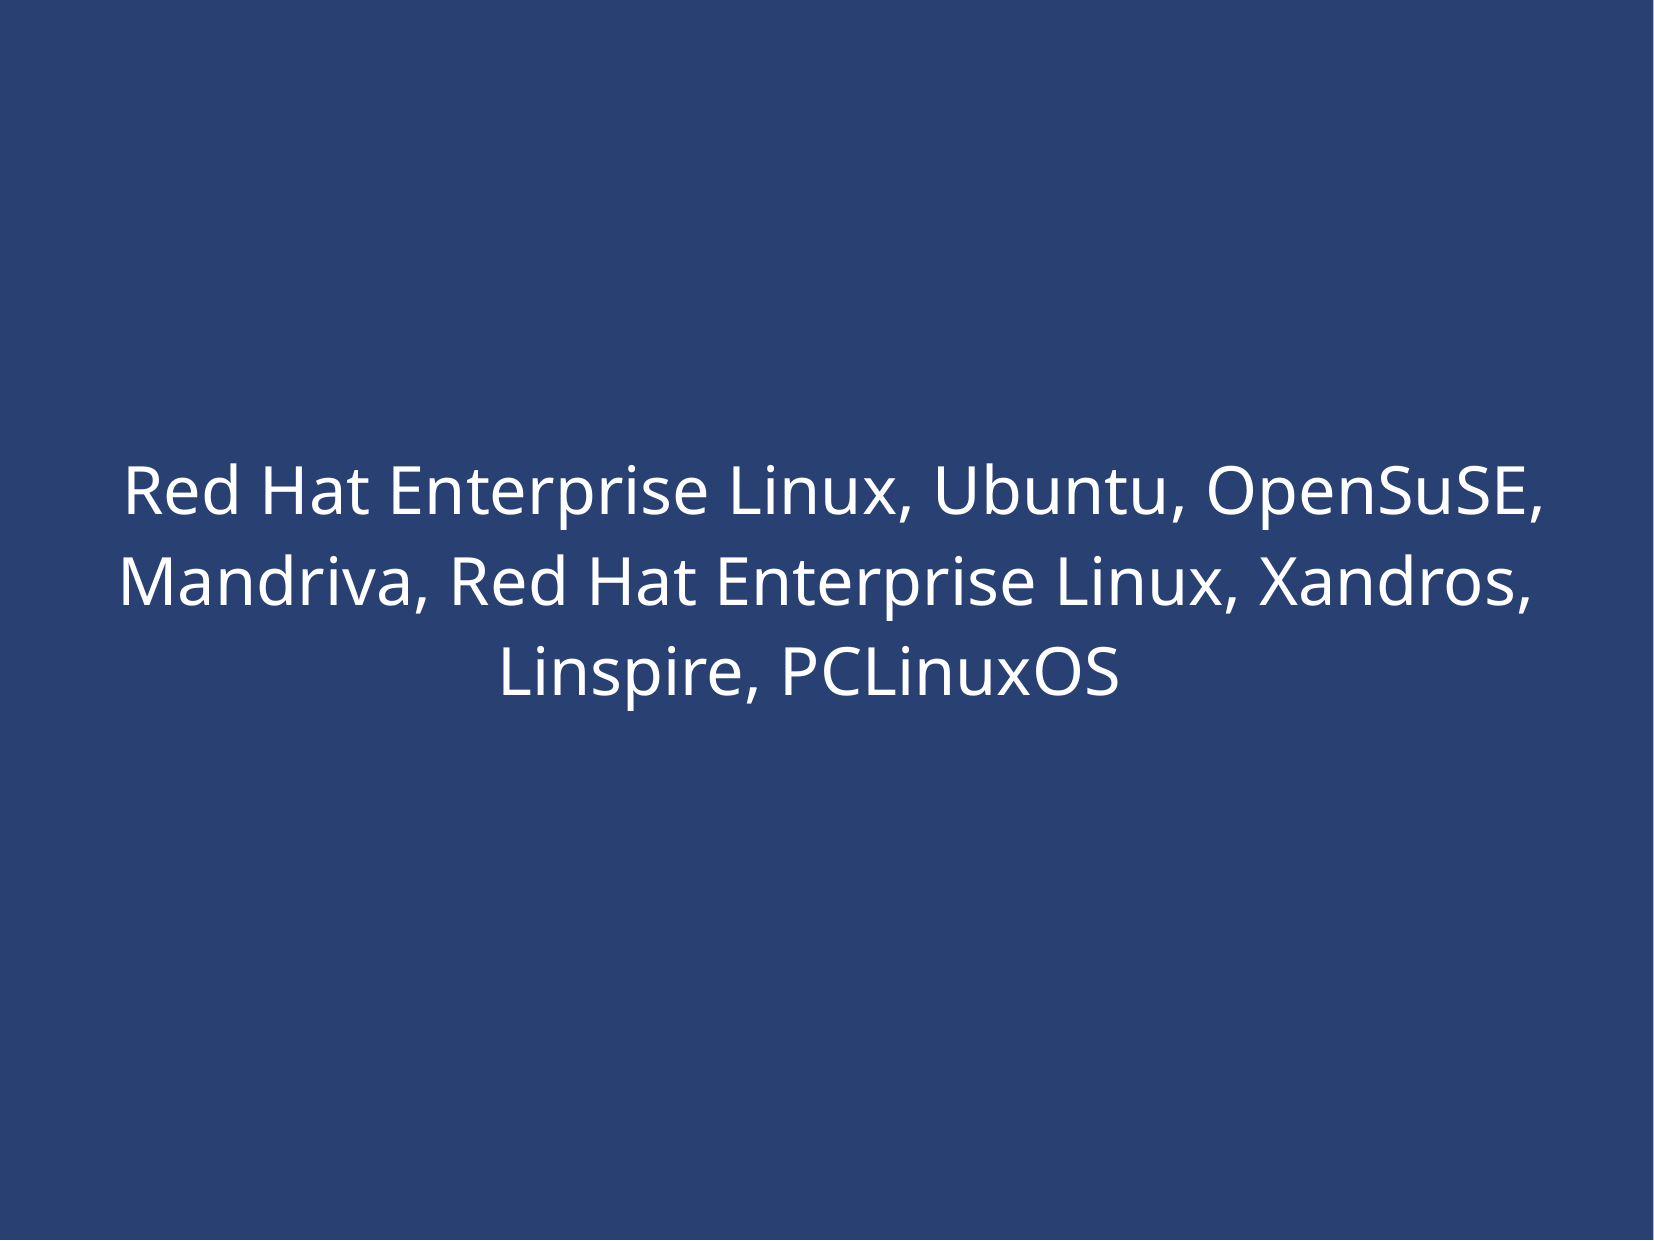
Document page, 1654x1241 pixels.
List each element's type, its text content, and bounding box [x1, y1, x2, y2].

subtitle Red Hat Enterprise Linux, Ubuntu, OpenSuSE, Mandriva, Red Hat Enterprise Linux, Xandros, Linspire, PCLinuxOS [82, 56, 1571, 1102]
